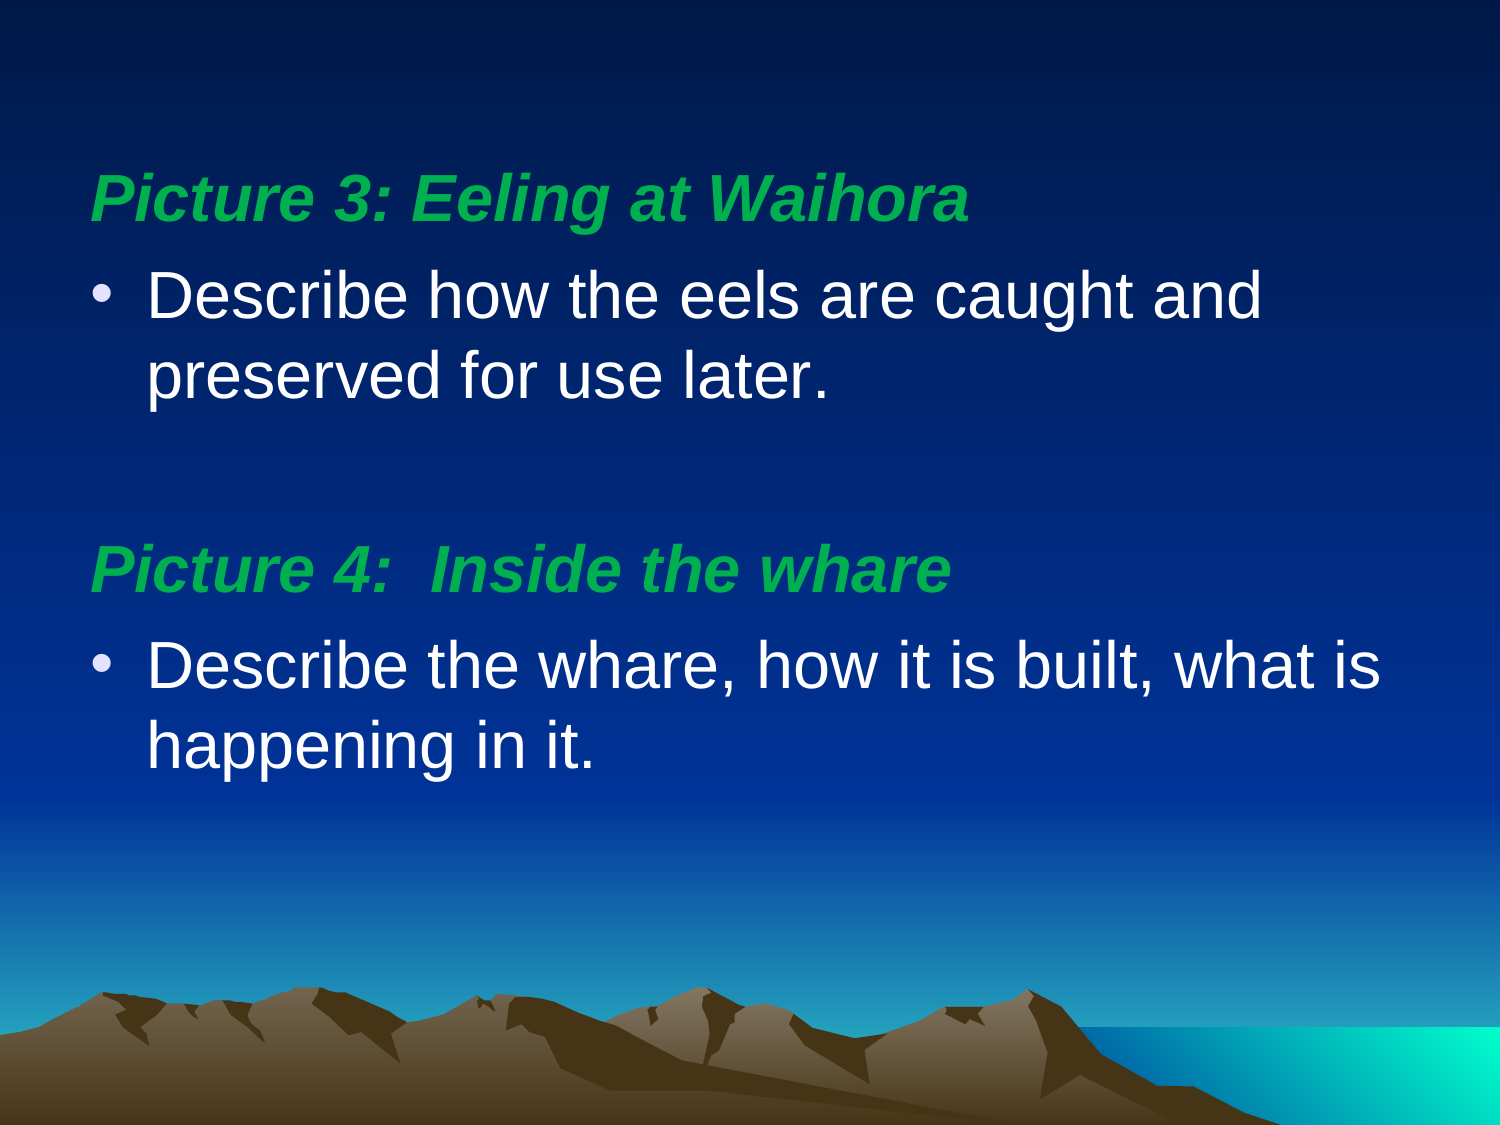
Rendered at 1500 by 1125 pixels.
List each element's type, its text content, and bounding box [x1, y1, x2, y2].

list Picture 3: Eeling at Waihora Describe how the eels are caught and preserved for use later. Picture 4: Inside the whare Describe the whare, how it is built, what is happening in it. [75, 147, 1426, 1000]
